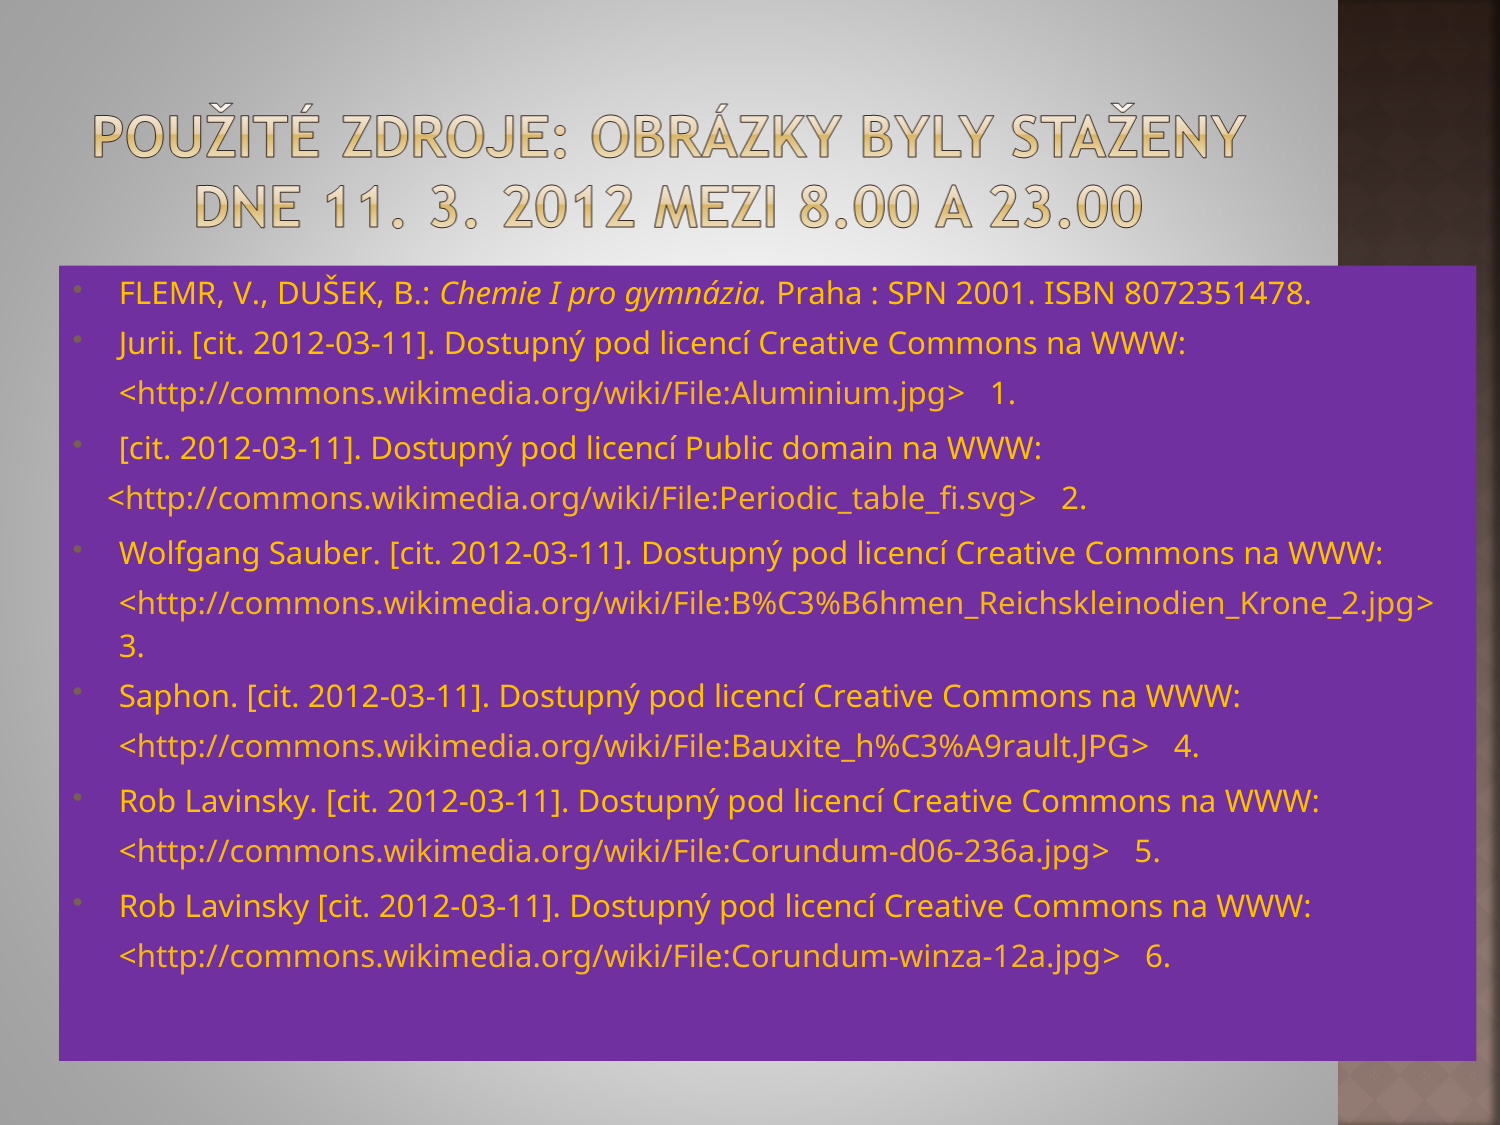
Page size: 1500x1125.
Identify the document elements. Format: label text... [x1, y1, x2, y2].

picture [0, 0, 1500, 1125]
text_box [55, 53, 1300, 277]
list FLEMR, V., DUŠEK, B.: Chemie I pro gymnázia. Praha : SPN 2001. ISBN 8072351478. Jurii. [cit. 2012-03-11]. Dostupný pod licencí Creative Commons na WWW: <http://commons.wikimedia.org/wiki/File:Aluminium.jpg> 1. [cit. 2012-03-11]. Dostupný pod licencí Public domain na WWW: <http://commons.wikimedia.org/wiki/File:Periodic_table_fi.svg> 2. Wolfgang Sauber. [cit. 2012-03-11]. Dostupný pod licencí Creative Commons na WWW: <http://commons.wikimedia.org/wiki/File:B%C3%B6hmen_Reichskleinodien_Krone_2.jpg> 3. Saphon. [cit. 2012-03-11]. Dostupný pod licencí Creative Commons na WWW: <http://commons.wikimedia.org/wiki/File:Bauxite_h%C3%A9rault.JPG> 4. Rob Lavinsky. [cit. 2012-03-11]. Dostupný pod licencí Creative Commons na WWW: <http://commons.wikimedia.org/wiki/File:Corundum-d06-236a.jpg> 5. Rob Lavinsky [cit. 2012-03-11]. Dostupný pod licencí Creative Commons na WWW: <http://commons.wikimedia.org/wiki/File:Corundum-winza-12a.jpg> 6. [59, 265, 1477, 1061]
